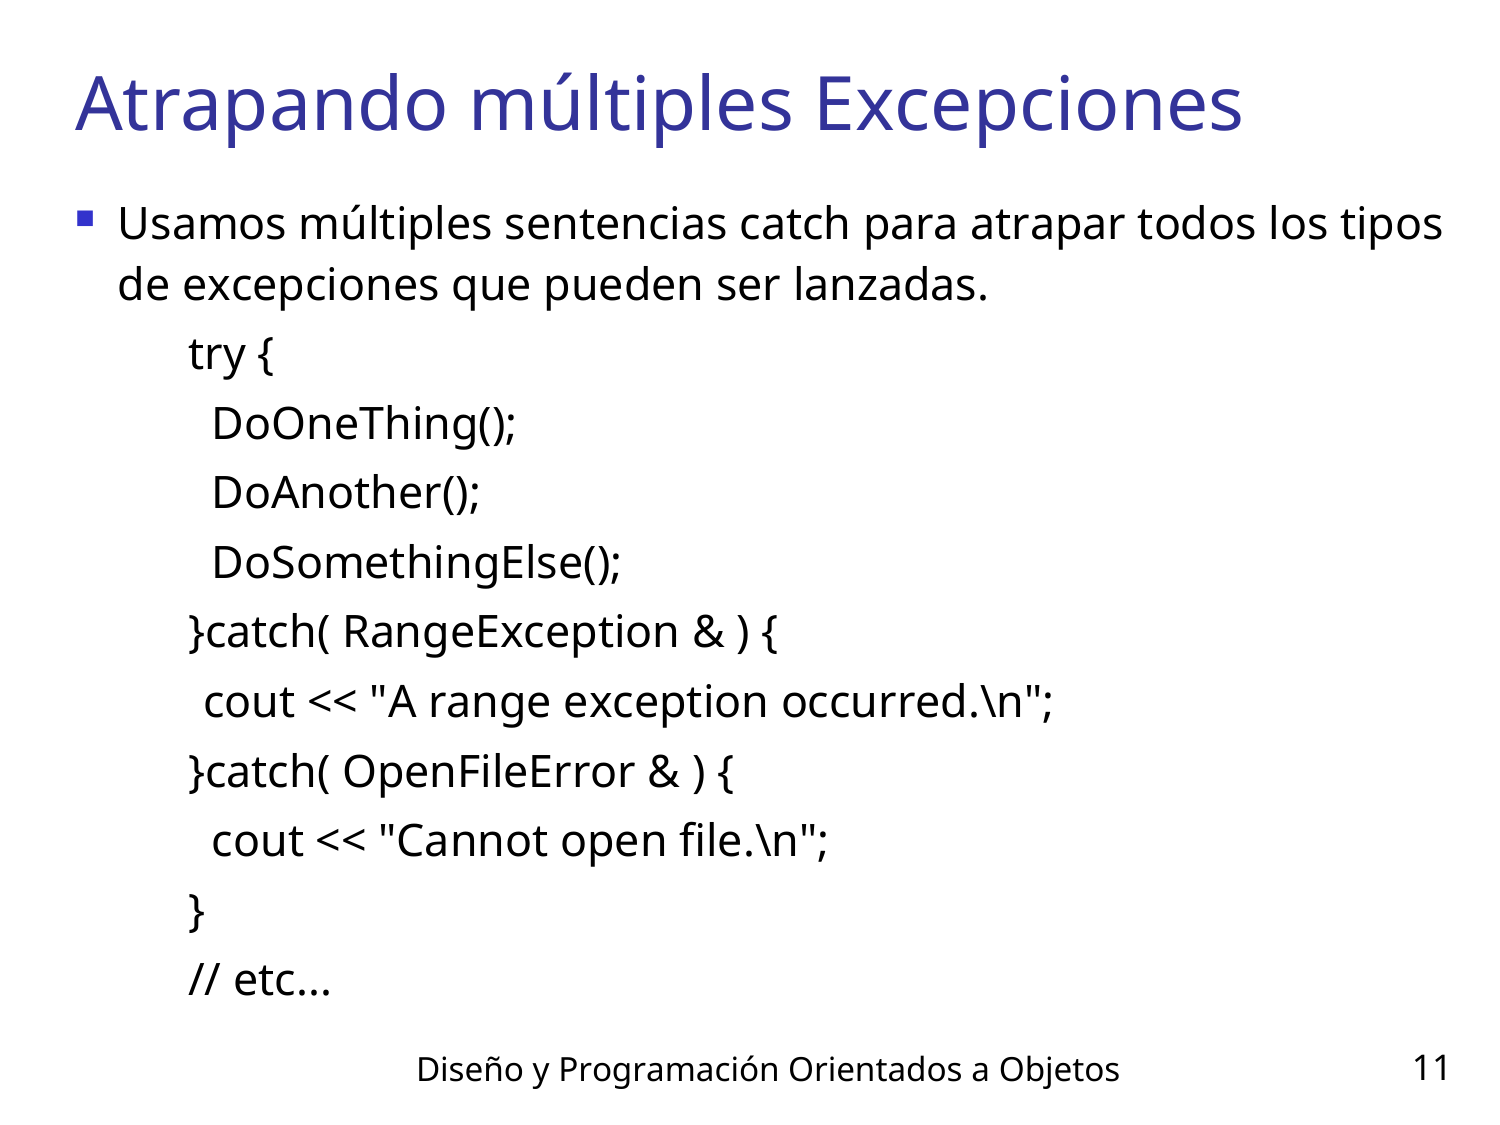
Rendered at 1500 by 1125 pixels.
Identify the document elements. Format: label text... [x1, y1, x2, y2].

title Atrapando múltiples Excepciones [75, 19, 1466, 183]
list Usamos múltiples sentencias catch para atrapar todos los tipos de excepciones que pueden ser lanzadas. try { DoOneThing(); DoAnother(); DoSomethingElse(); }catch( RangeException & ) { cout << "A range exception occurred.\n"; }catch( OpenFileError & ) { cout << "Cannot open file.\n"; } // etc... [75, 191, 1463, 1013]
